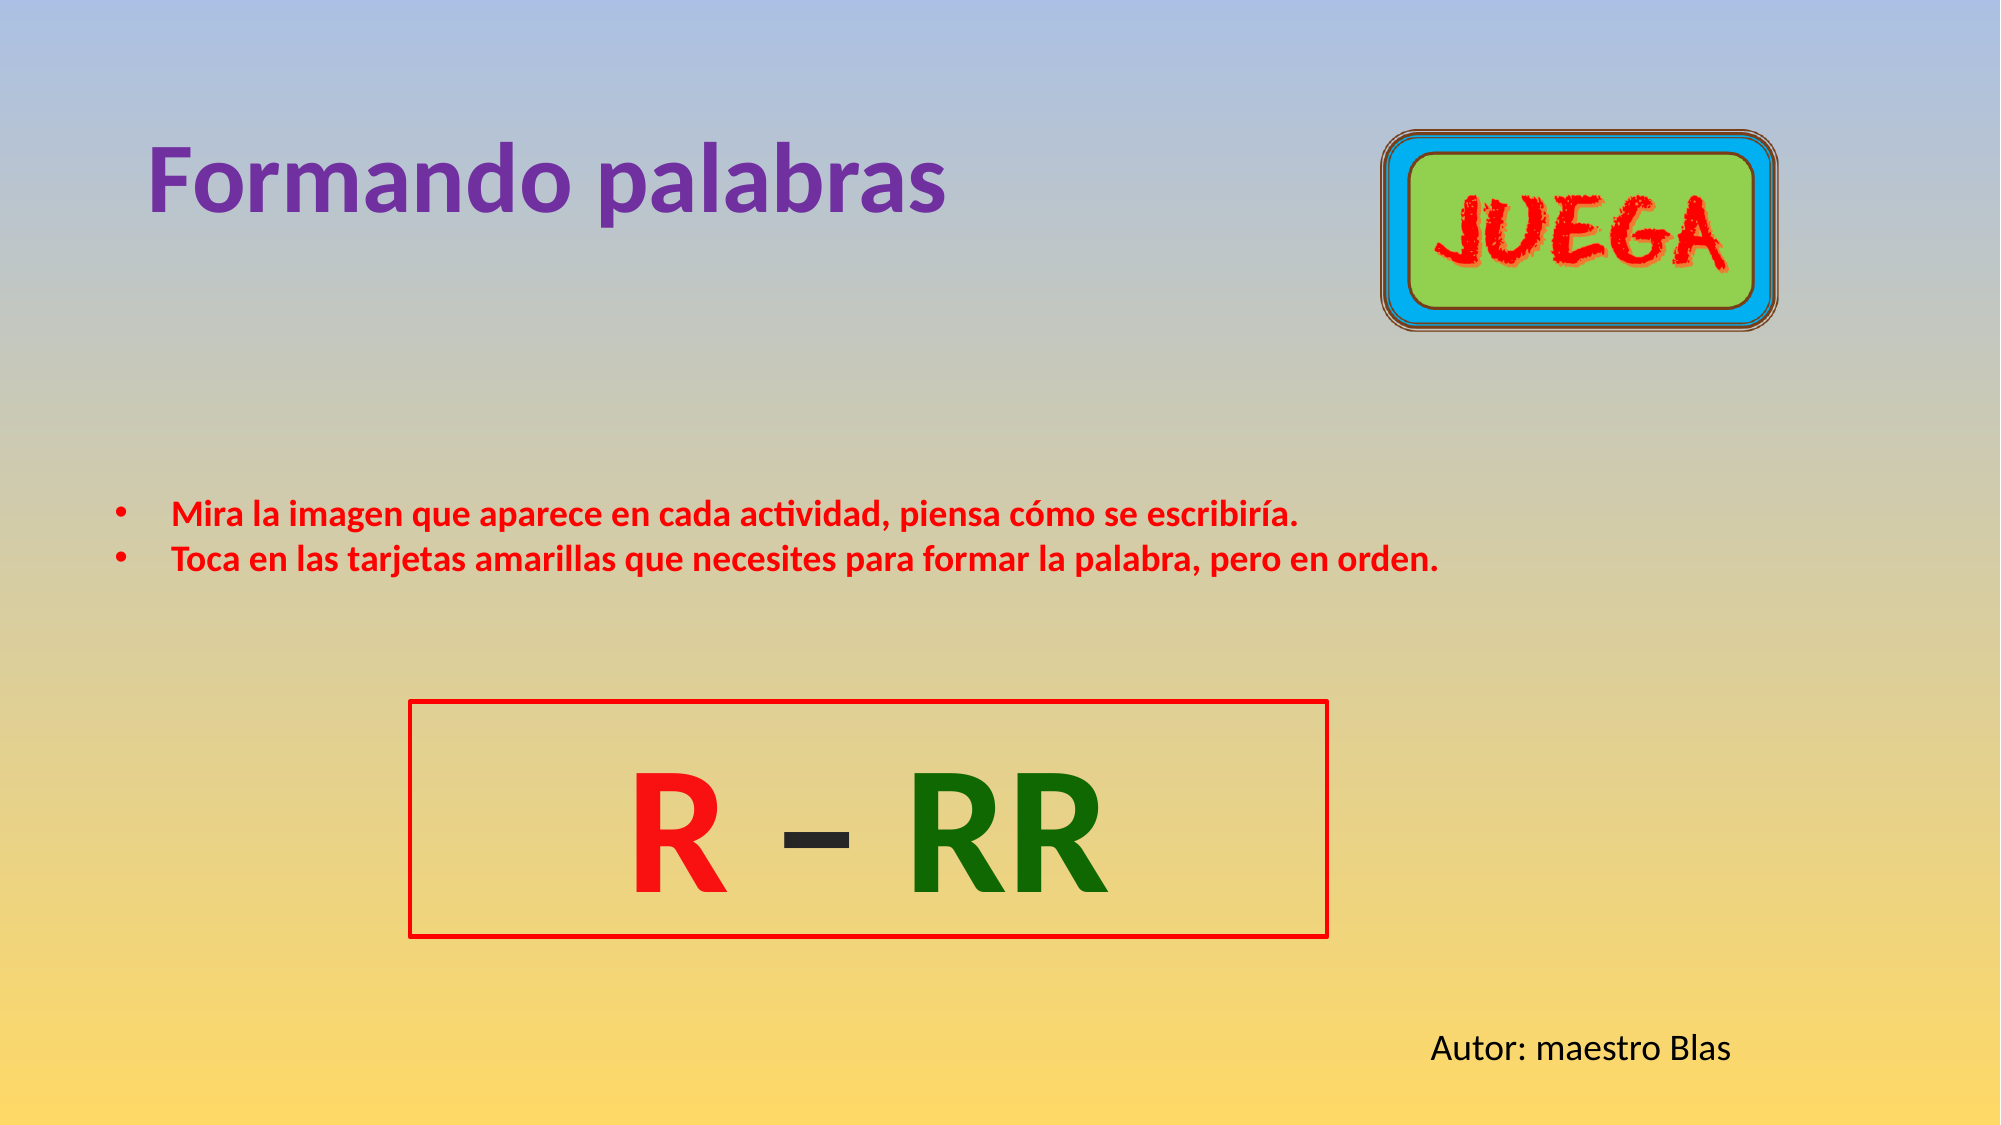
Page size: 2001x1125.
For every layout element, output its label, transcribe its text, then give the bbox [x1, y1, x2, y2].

text_box Formando palabras [132, 104, 1329, 240]
text_box Autor: maestro Blas [1415, 1015, 1890, 1076]
picture [1379, 128, 1779, 332]
text_box R – RR [409, 701, 1328, 937]
text_box Mira la imagen que aparece en cada actividad, piensa cómo se escribiría. Toca en las tarjetas amarillas que necesites para formar la palabra, pero en orden. [99, 481, 1900, 587]
